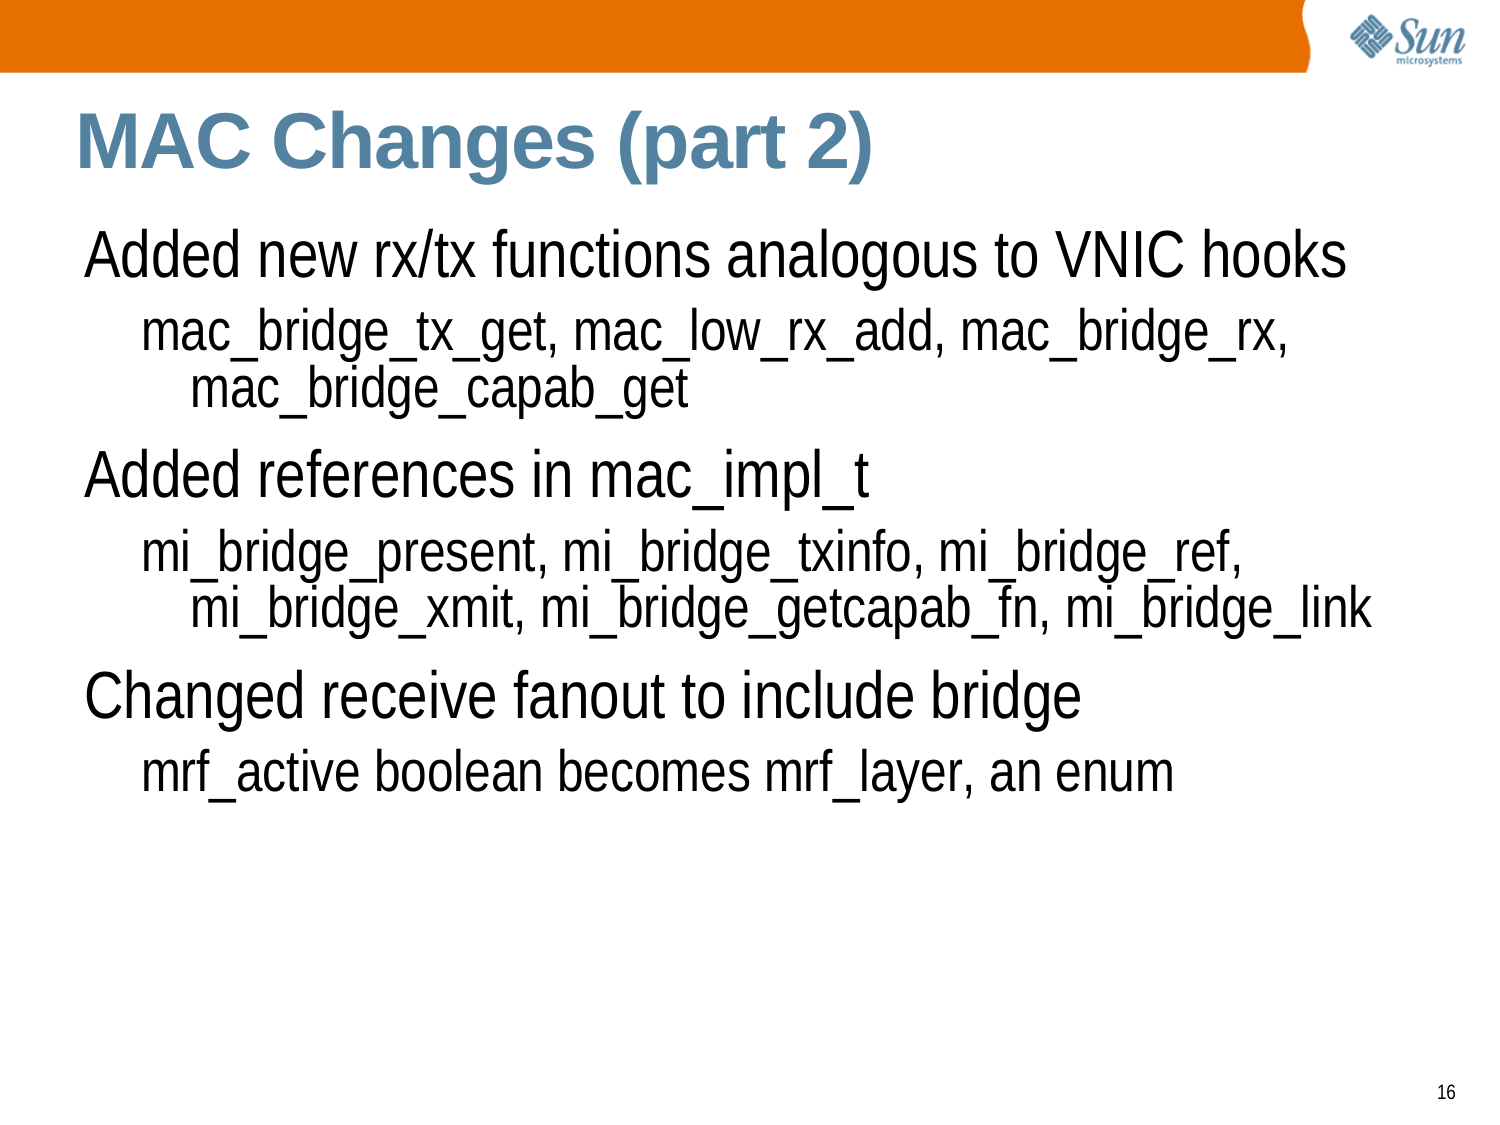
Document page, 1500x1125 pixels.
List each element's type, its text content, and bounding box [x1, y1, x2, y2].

picture [0, 0, 1500, 75]
title MAC Changes (part 2) [75, 105, 1438, 210]
list Added new rx/tx functions analogous to VNIC hooks mac_bridge_tx_get, mac_low_rx_add, mac_bridge_rx, mac_bridge_capab_get Added references in mac_impl_t mi_bridge_present, mi_bridge_txinfo, mi_bridge_ref, mi_bridge_xmit, mi_bridge_getcapab_fn, mi_bridge_link Changed receive fanout to include bridge mrf_active boolean becomes mrf_layer, an enum [64, 224, 1402, 1017]
